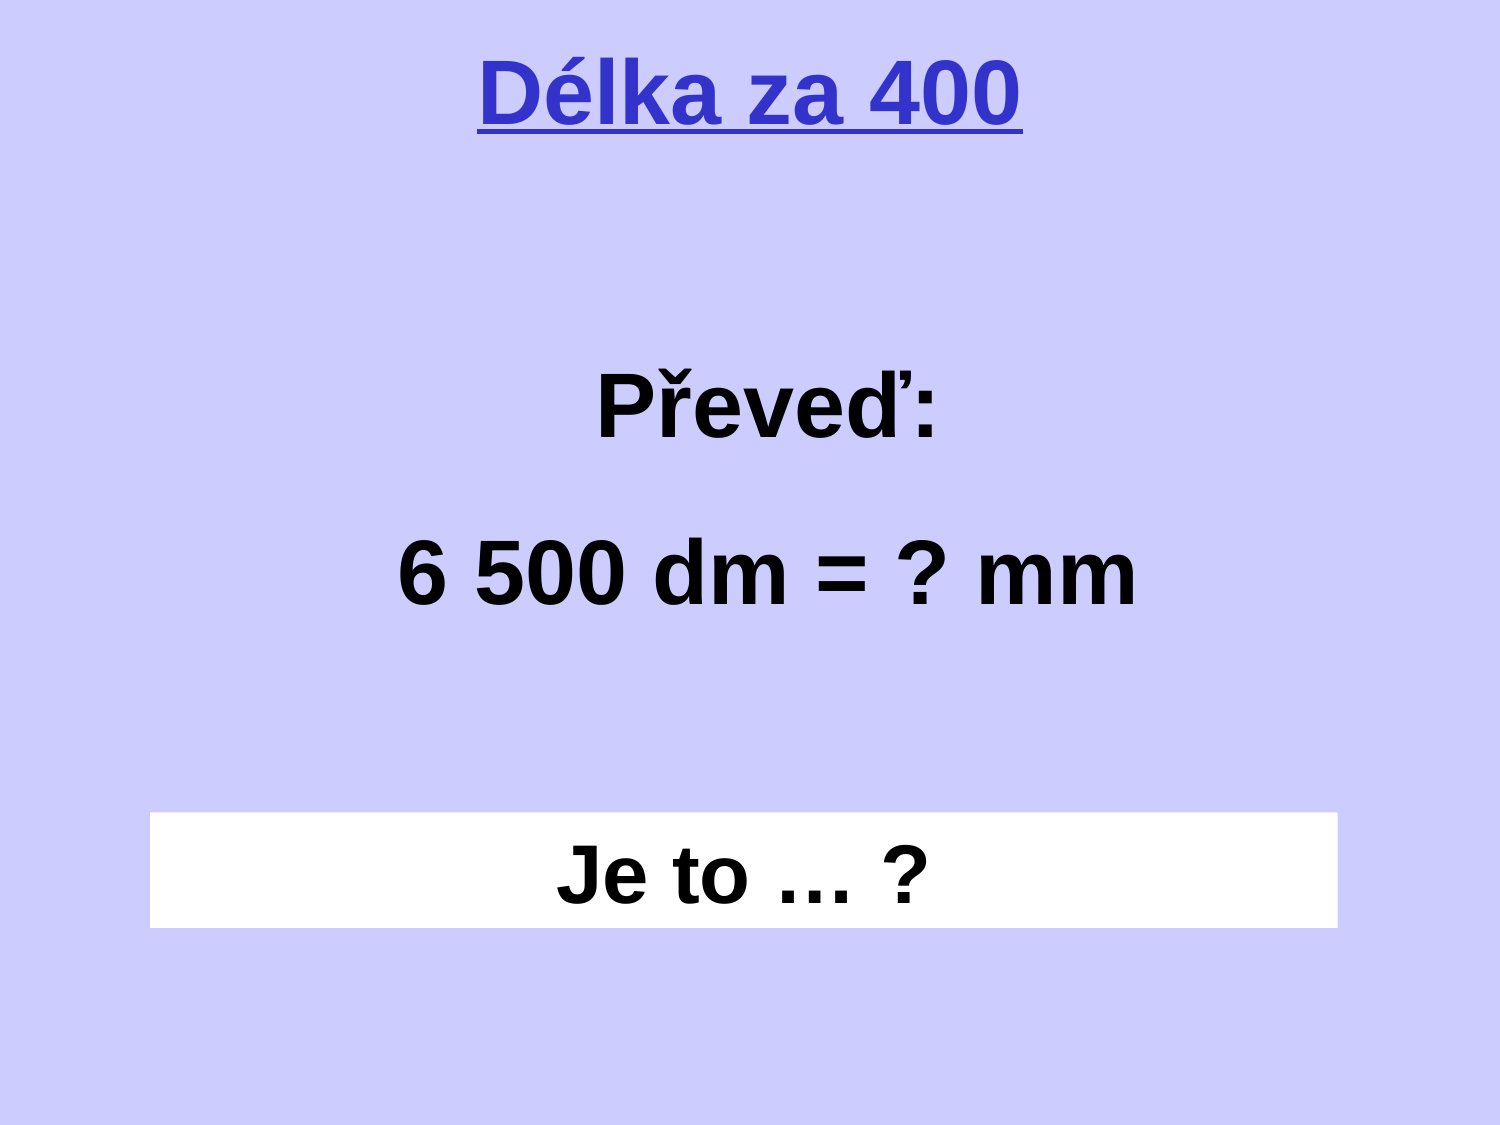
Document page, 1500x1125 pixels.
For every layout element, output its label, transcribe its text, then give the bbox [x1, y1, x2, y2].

text_box Převeď: 6 500 dm = ? mm [112, 337, 1426, 631]
text_box Je to … ? [150, 812, 1338, 928]
text_box Délka za 400 [0, 24, 1500, 151]
